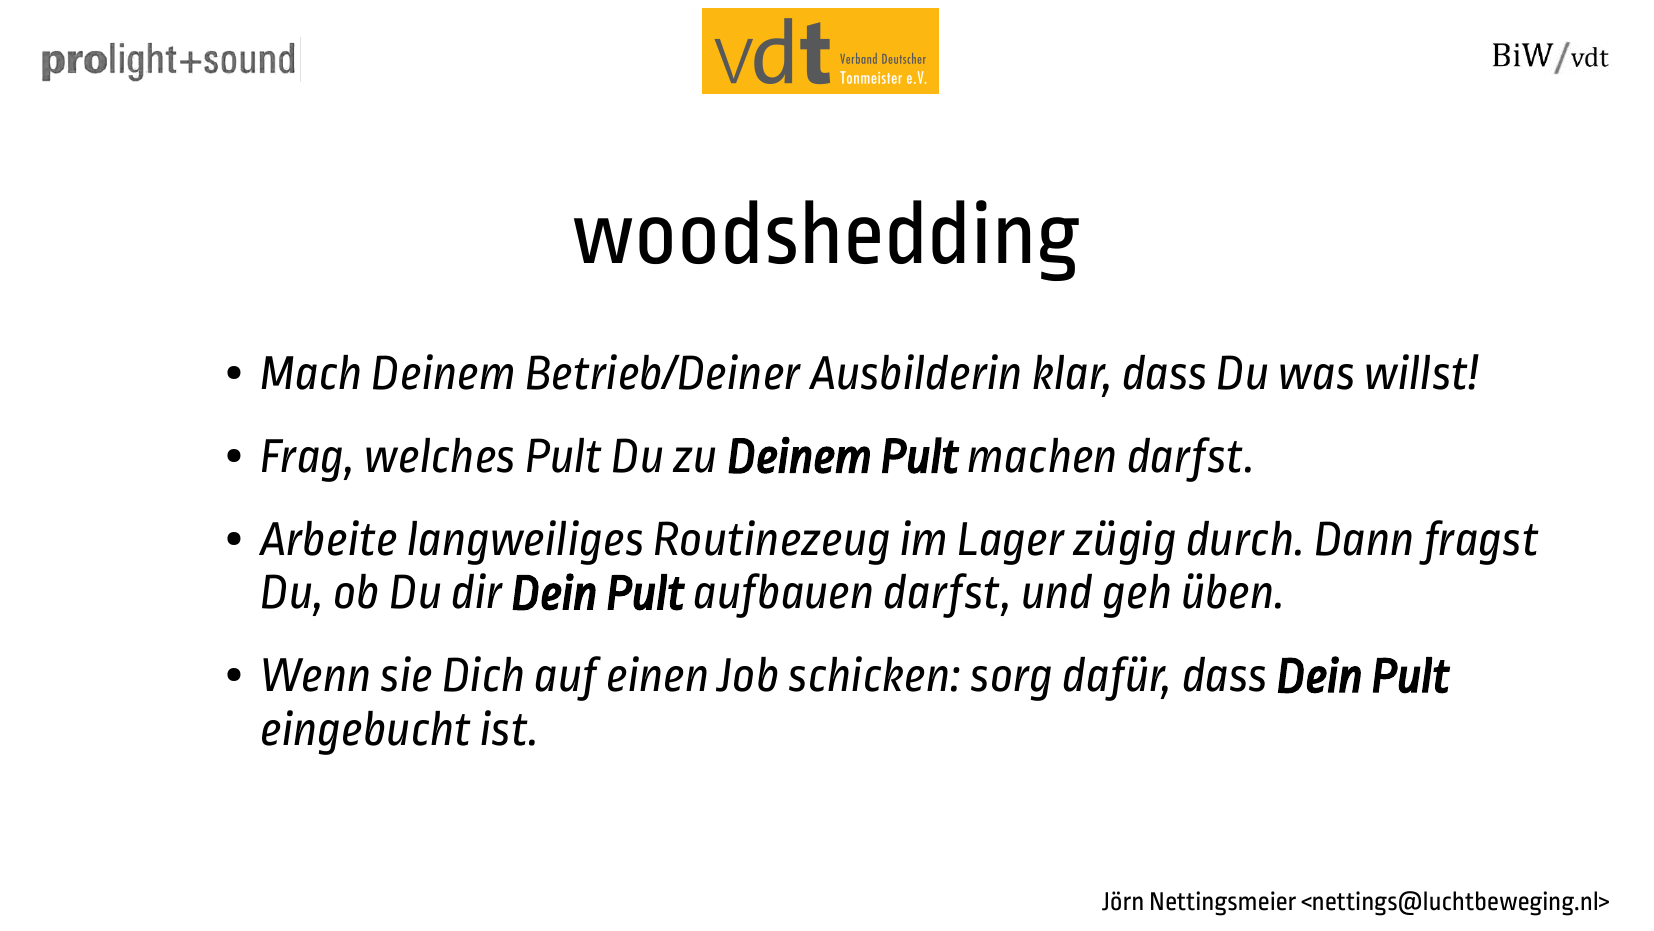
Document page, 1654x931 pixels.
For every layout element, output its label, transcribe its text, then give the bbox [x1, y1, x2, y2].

picture [37, 37, 301, 82]
subtitle Mach Deinem Betrieb/Deiner Ausbilderin klar, dass Du was willst! Frag, welches Pult Du zu Deinem Pult machen darfst. Arbeite langweiliges Routinezeug im Lager zügig durch. Dann fragst Du, ob Du dir Dein Pult aufbauen darfst, und geh üben. Wenn sie Dich auf einen Job schicken: sorg dafür, dass Dein Pult eingebucht ist. [225, 323, 1571, 864]
picture [702, 8, 939, 94]
picture [1490, 39, 1613, 75]
title woodshedding [82, 185, 1571, 285]
